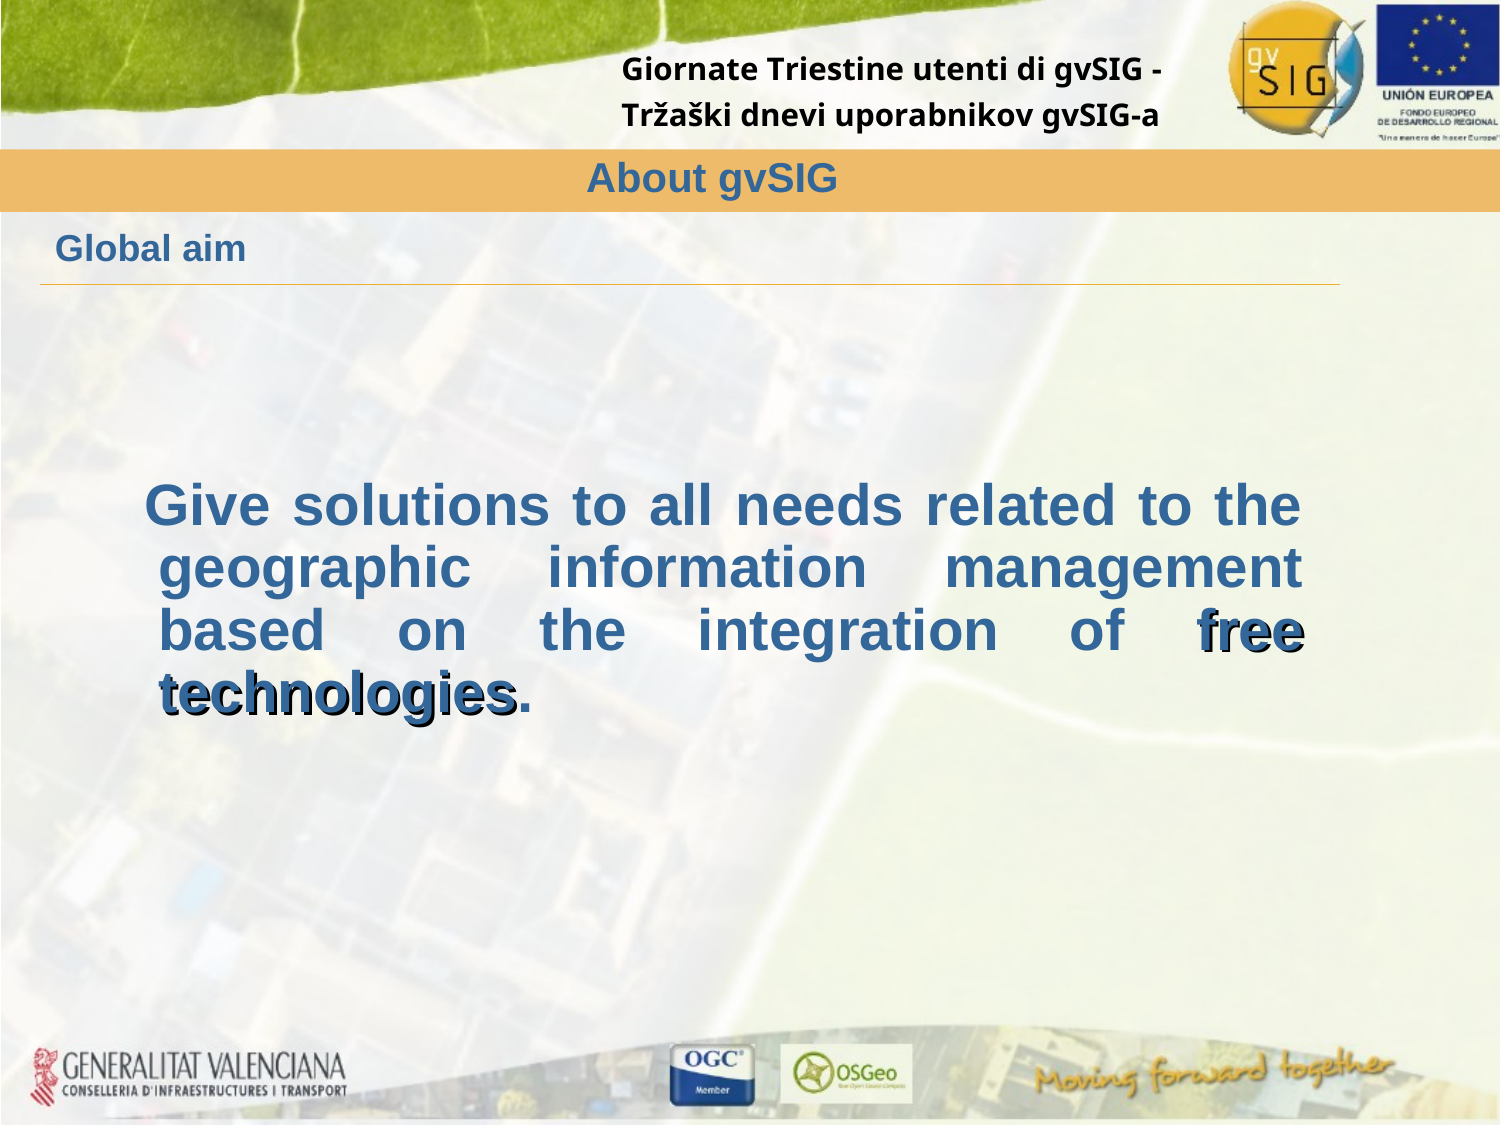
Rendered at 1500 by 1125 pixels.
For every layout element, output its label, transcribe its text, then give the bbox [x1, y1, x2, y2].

text_box About gvSIG [0, 149, 1426, 219]
text_box Give solutions to all needs related to the geographic information management based on the integration of free technologies. [72, 467, 1319, 776]
text_box Global aim [40, 222, 691, 286]
picture [1, 212, 1500, 1125]
picture [1, 0, 1500, 149]
